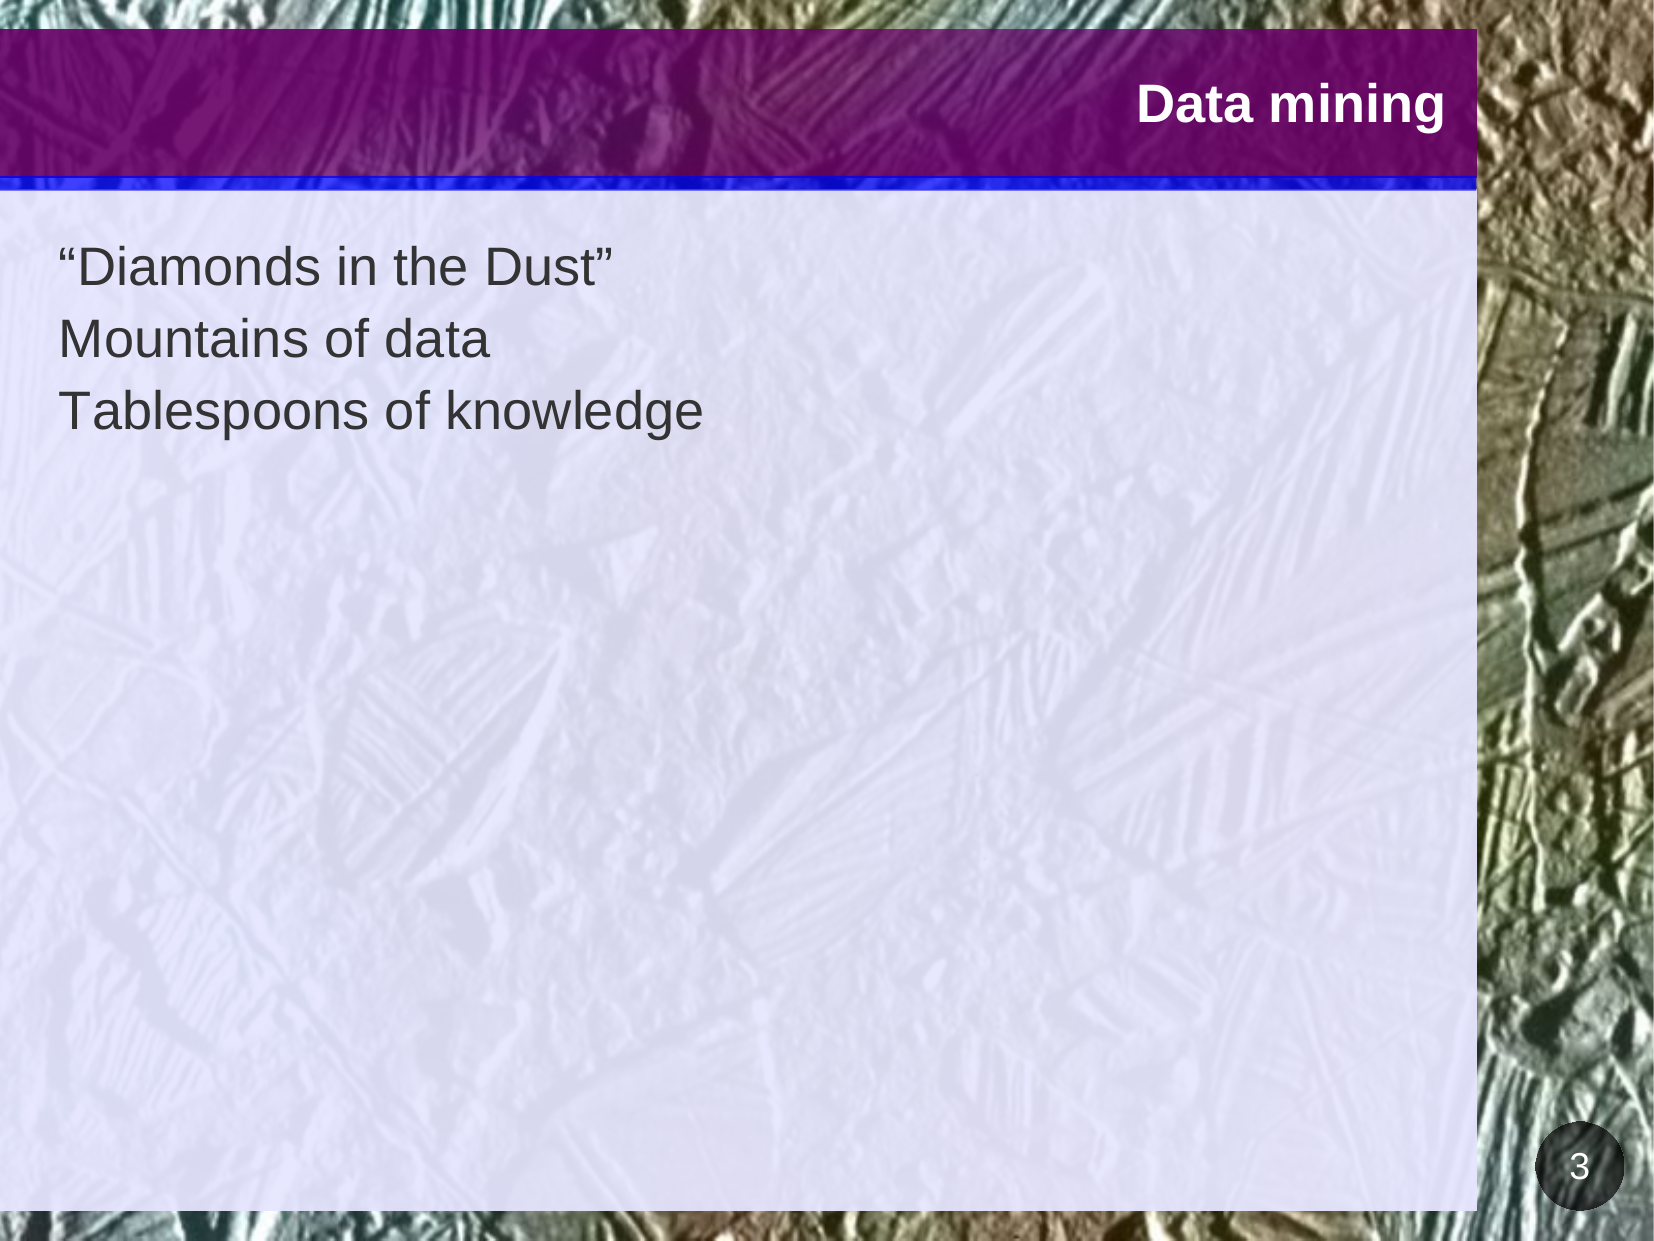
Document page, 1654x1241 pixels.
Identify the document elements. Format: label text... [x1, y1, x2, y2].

picture [0, 0, 1654, 1241]
title Data mining [29, 59, 1447, 148]
list “Diamonds in the Dust” Mountains of data Tablespoons of knowledge [59, 236, 1418, 1182]
